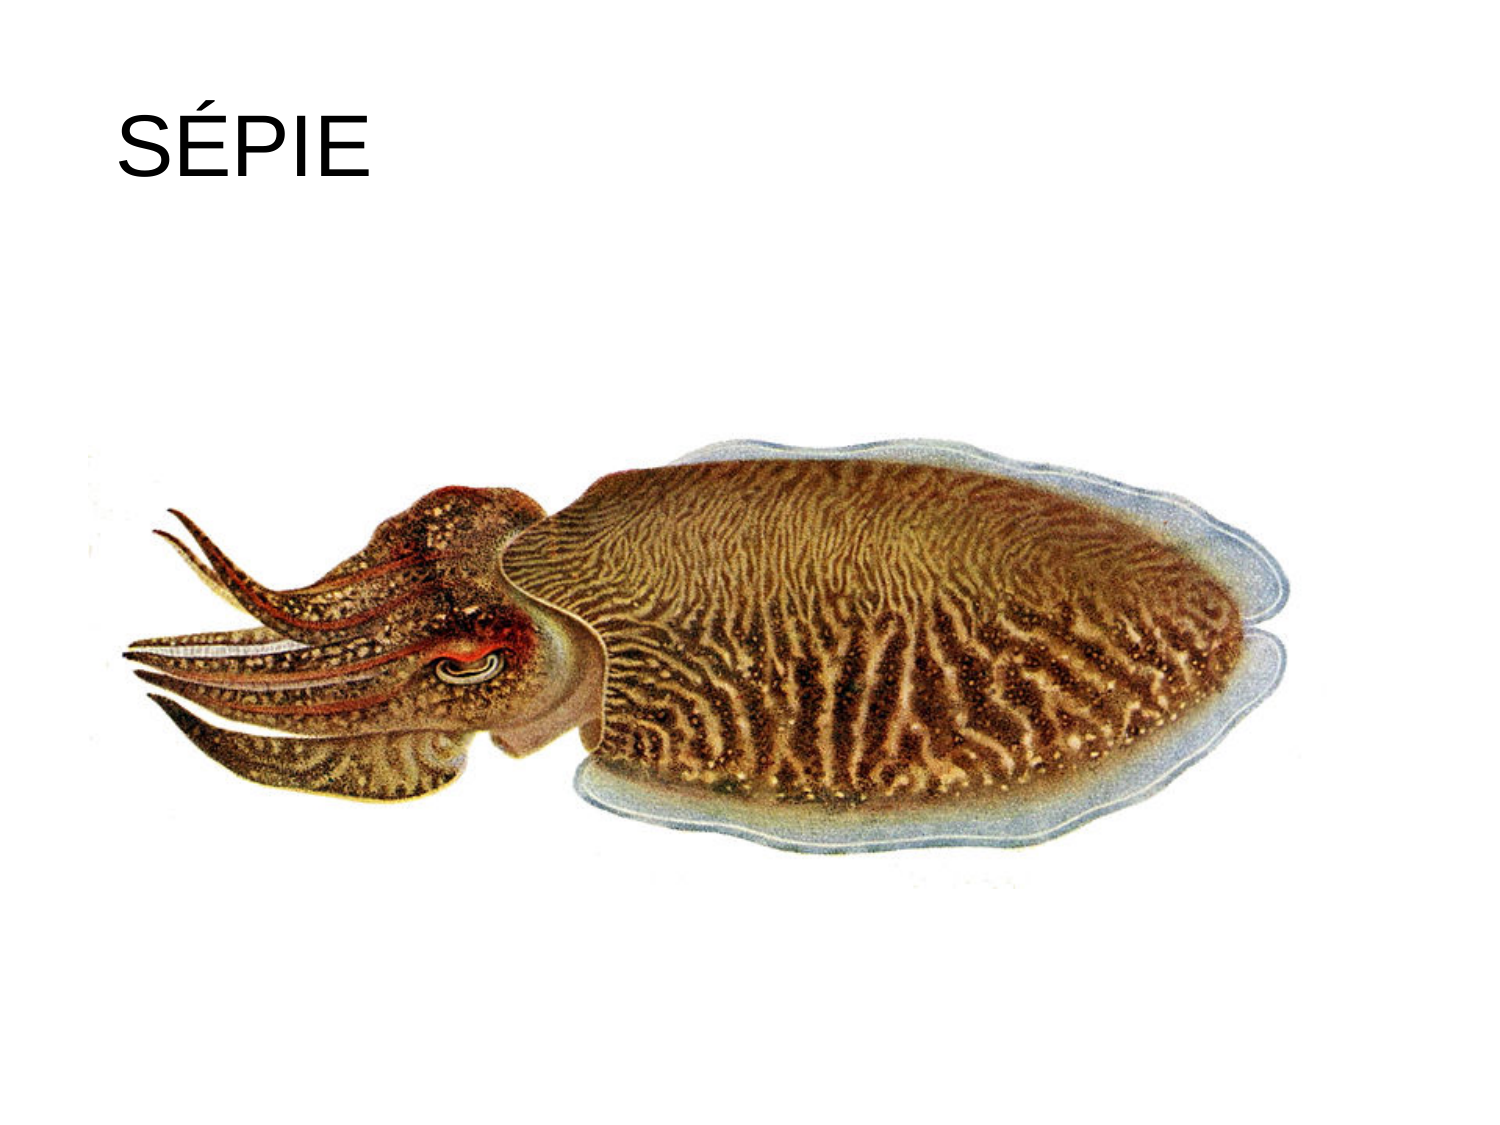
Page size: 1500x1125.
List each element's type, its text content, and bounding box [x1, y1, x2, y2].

picture [88, 408, 1339, 889]
title SÉPIE [100, 66, 1416, 217]
